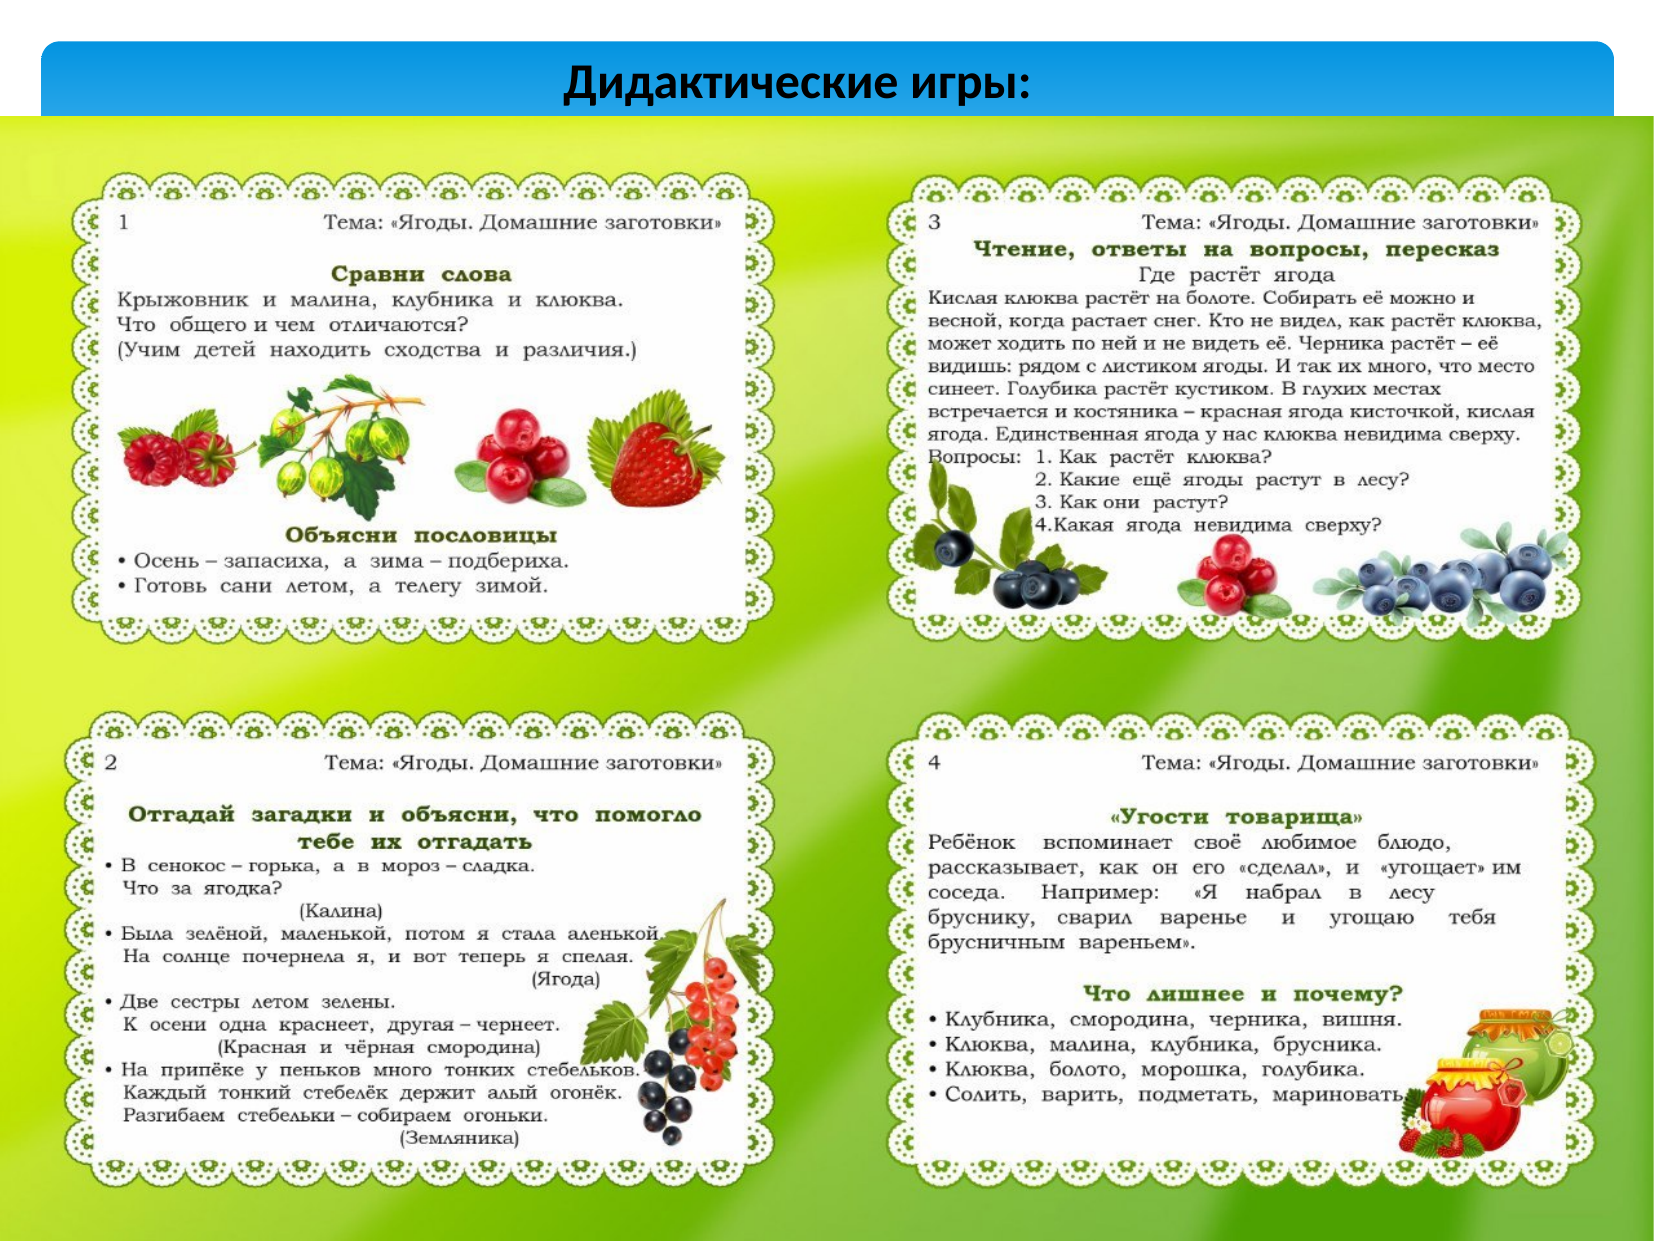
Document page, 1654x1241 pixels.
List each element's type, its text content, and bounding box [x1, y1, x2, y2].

picture [0, 116, 1654, 1241]
text_box Дидактические игры: [165, 41, 1441, 116]
